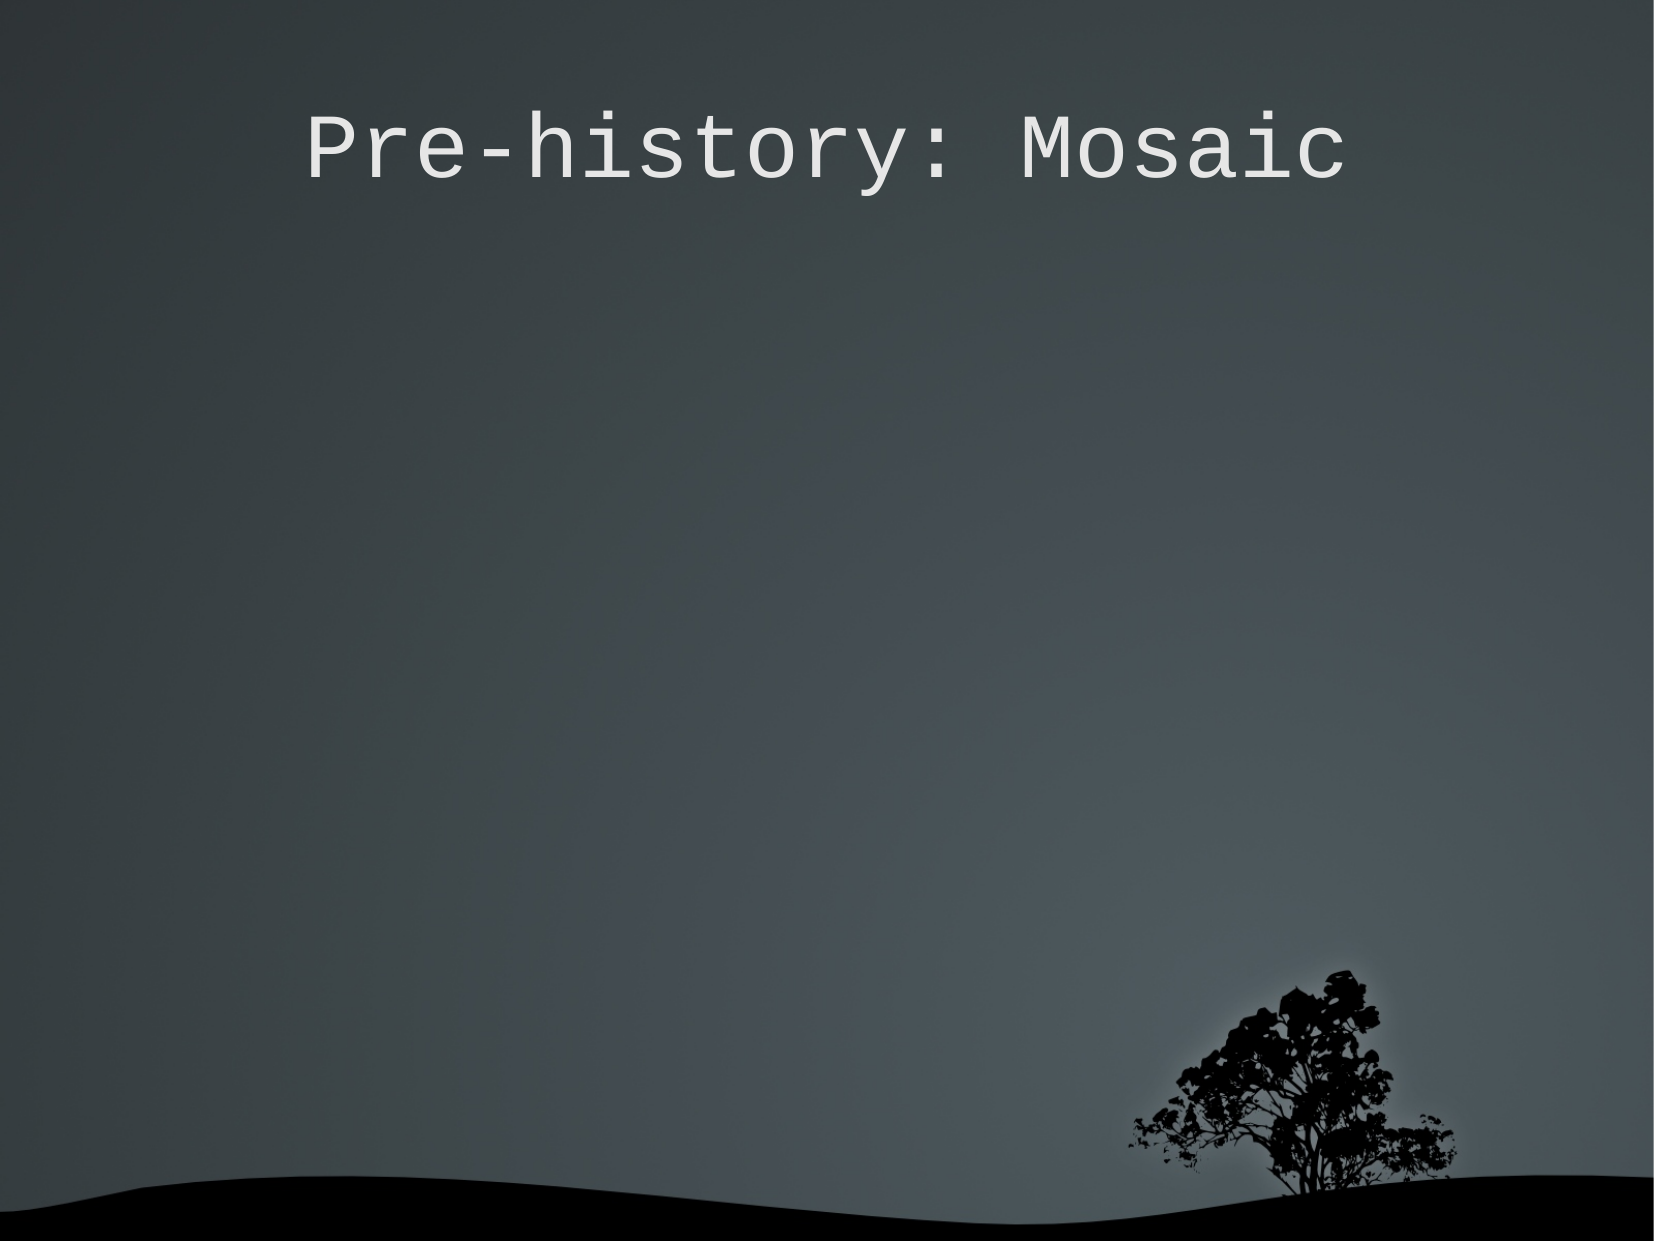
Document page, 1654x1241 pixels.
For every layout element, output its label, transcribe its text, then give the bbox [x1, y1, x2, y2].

picture [0, 0, 1654, 1241]
list [82, 290, 1571, 1094]
title Pre-history: Mosaic [82, 56, 1571, 250]
